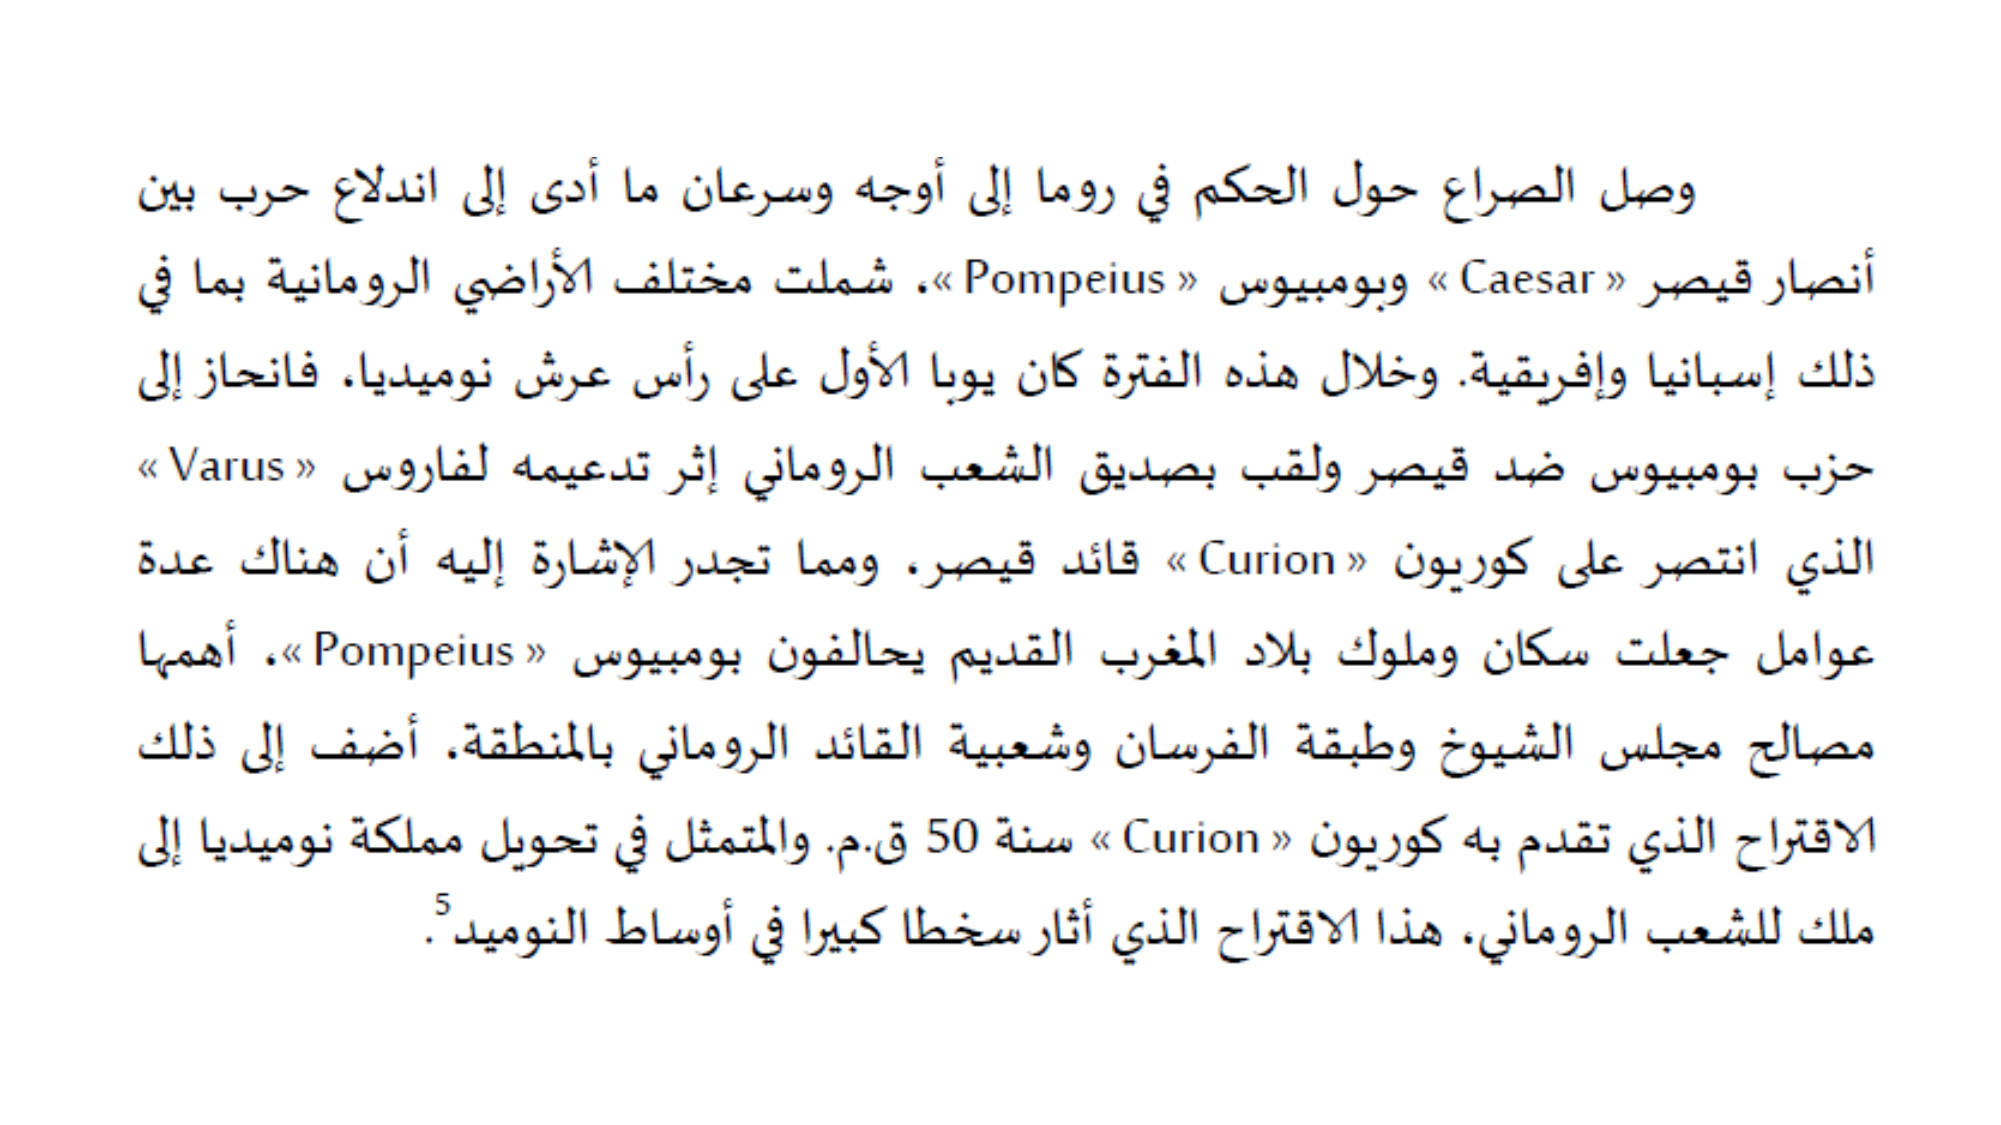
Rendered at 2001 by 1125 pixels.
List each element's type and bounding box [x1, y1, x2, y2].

picture [99, 157, 1917, 976]
